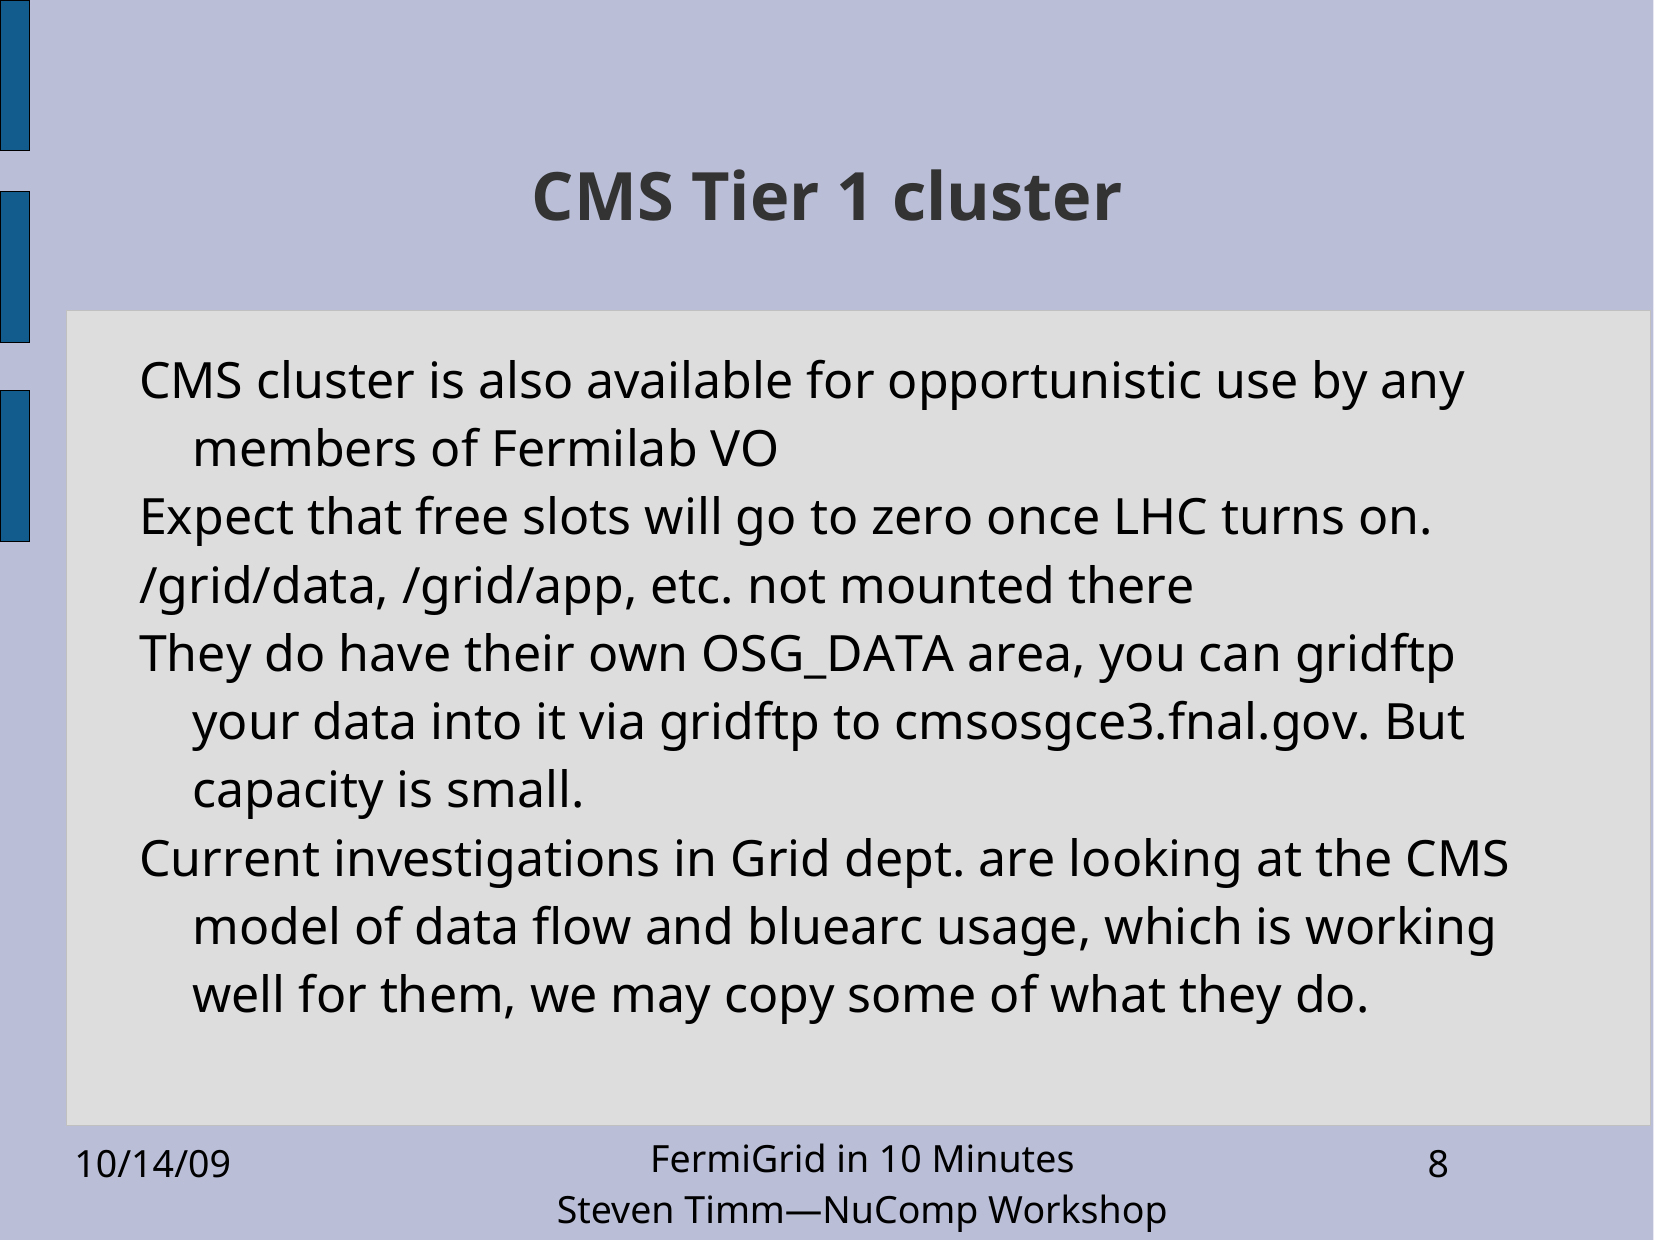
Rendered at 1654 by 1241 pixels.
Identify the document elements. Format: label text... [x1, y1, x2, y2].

title CMS Tier 1 cluster [121, 98, 1534, 291]
list CMS cluster is also available for opportunistic use by any members of Fermilab VO Expect that free slots will go to zero once LHC turns on. /grid/data, /grid/app, etc. not mounted there They do have their own OSG_DATA area, you can gridftp your data into it via gridftp to cmsosgce3.fnal.gov. But capacity is small. Current investigations in Grid dept. are looking at the CMS model of data flow and bluearc usage, which is working well for them, we may copy some of what they do. [121, 344, 1534, 1112]
